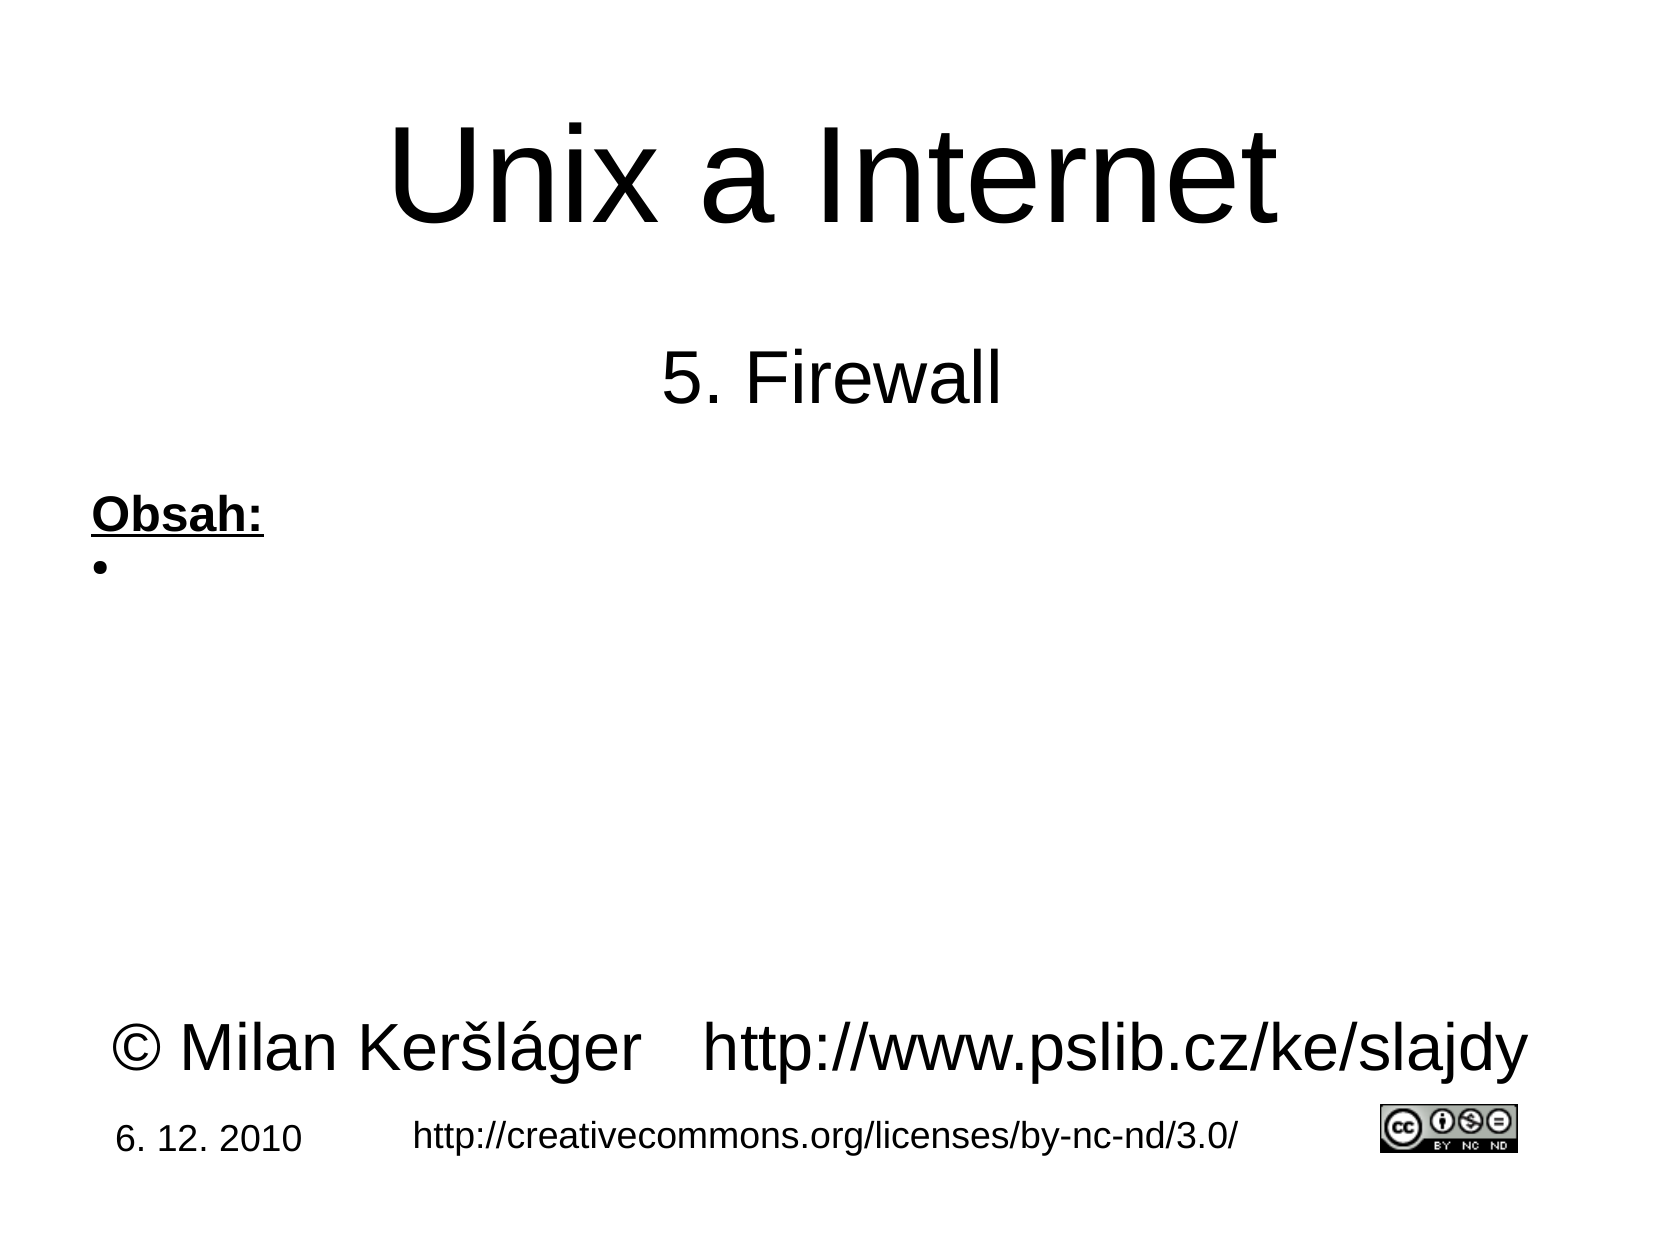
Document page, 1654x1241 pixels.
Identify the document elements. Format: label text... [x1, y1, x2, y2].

title Unix a Internet 5. Firewall [88, 56, 1577, 461]
text_box 6.12.2010 [100, 1110, 337, 1168]
list © Milan Keršláger http://www.pslib.cz/ke/slajdy [76, 1009, 1565, 1087]
text_box Obsah: [76, 478, 1583, 605]
picture [1380, 1104, 1518, 1153]
text_box http://creativecommons.org/licenses/by-nc-nd/3.0/ [339, 1107, 1313, 1165]
